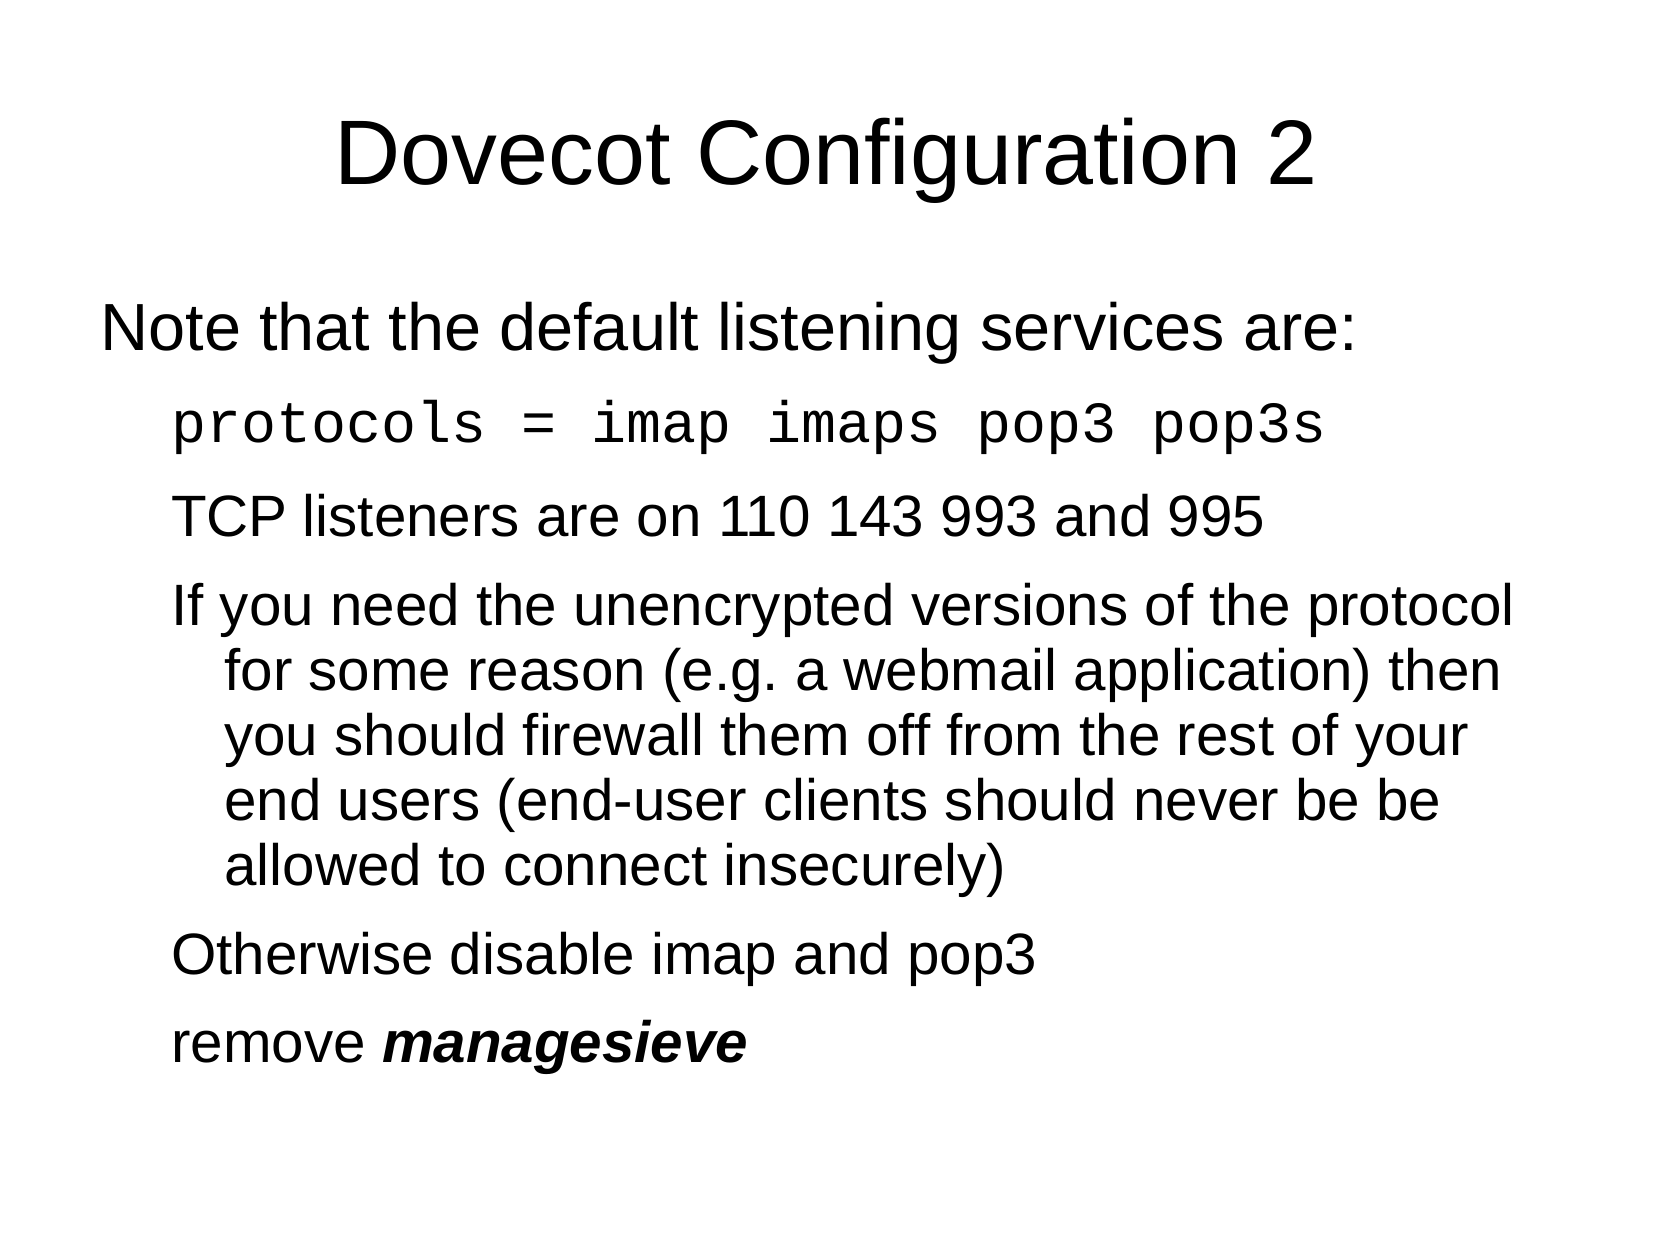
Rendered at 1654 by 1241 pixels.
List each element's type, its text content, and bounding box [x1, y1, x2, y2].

title Dovecot Configuration 2 [82, 56, 1571, 250]
list Note that the default listening services are: protocols = imap imaps pop3 pop3s TCP listeners are on 110 143 993 and 995 If you need the unencrypted versions of the protocol for some reason (e.g. a webmail application) then you should firewall them off from the rest of your end users (end-user clients should never be be allowed to connect insecurely) Otherwise disable imap and pop3 remove managesieve [82, 290, 1571, 1109]
